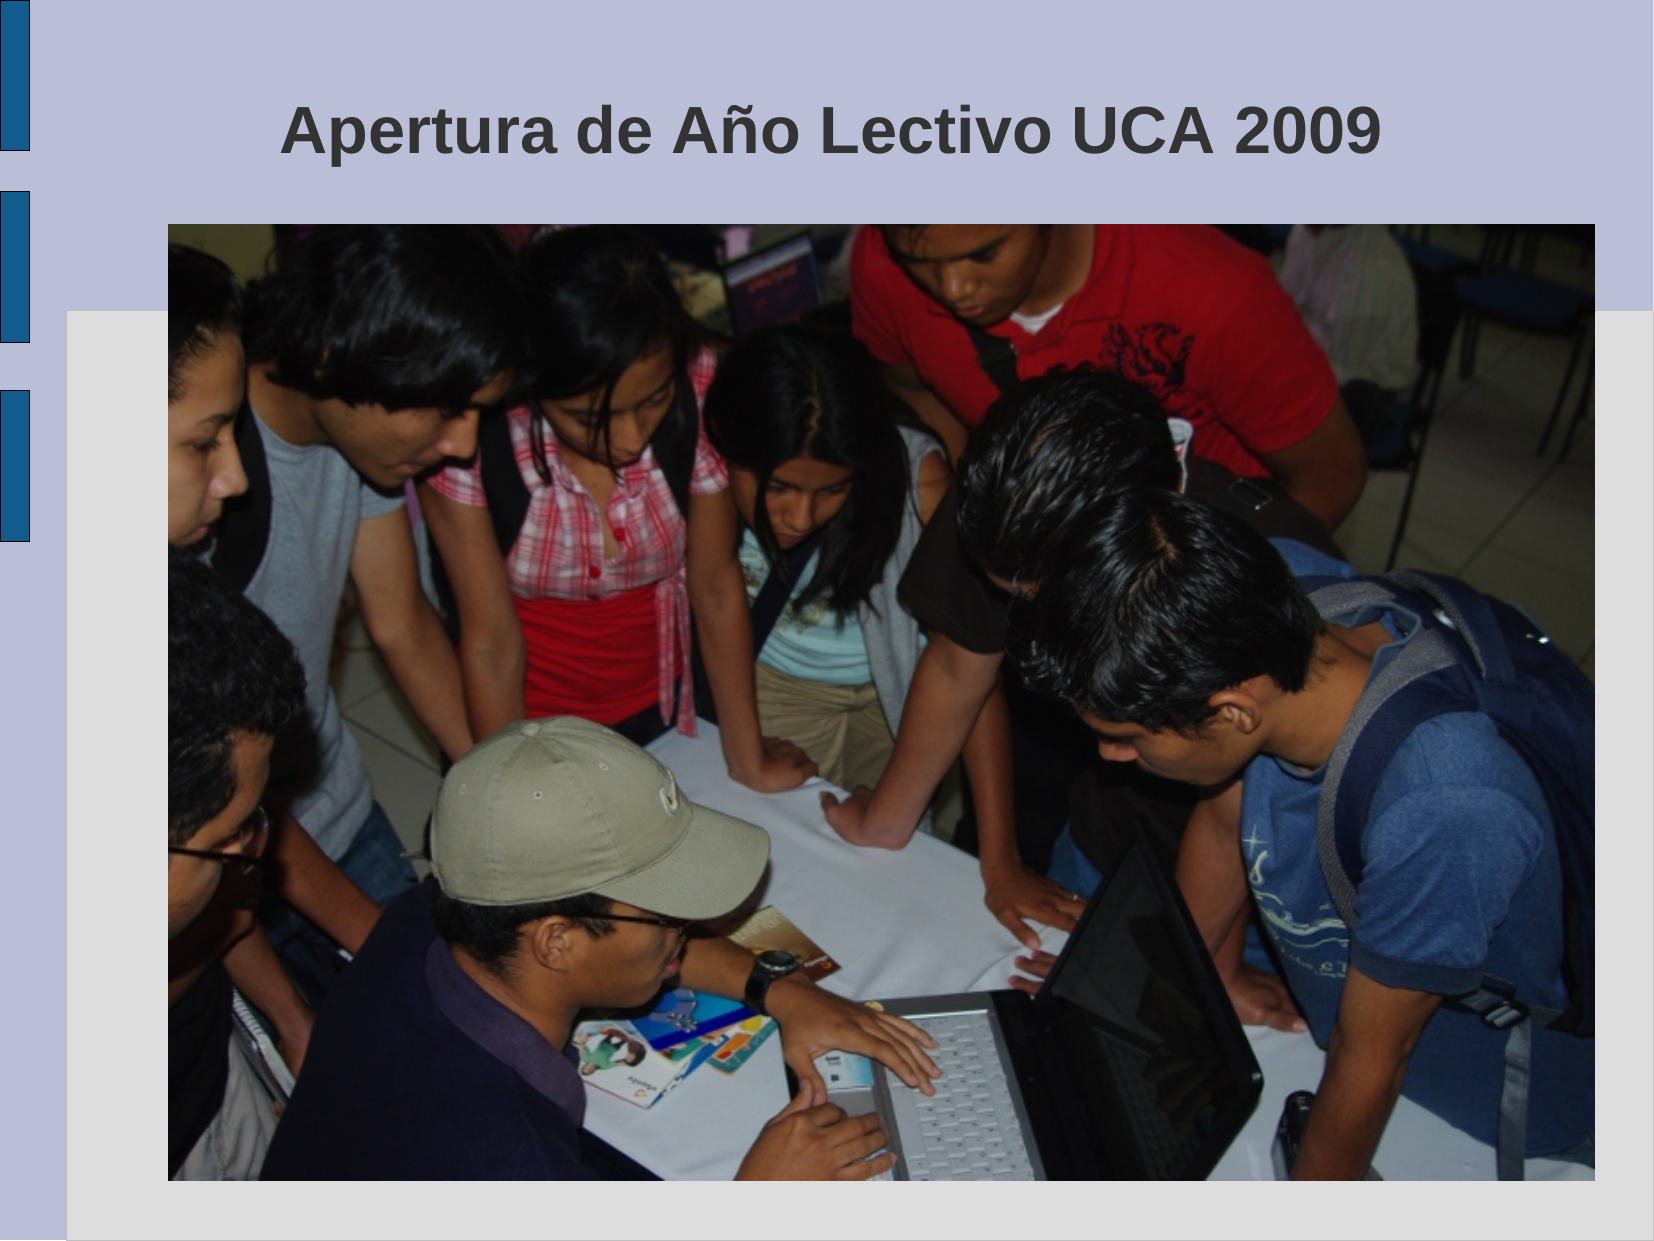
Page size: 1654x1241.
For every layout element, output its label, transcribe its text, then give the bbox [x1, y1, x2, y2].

title Apertura de Año Lectivo UCA 2009 [125, 34, 1538, 228]
picture [168, 224, 1595, 1181]
